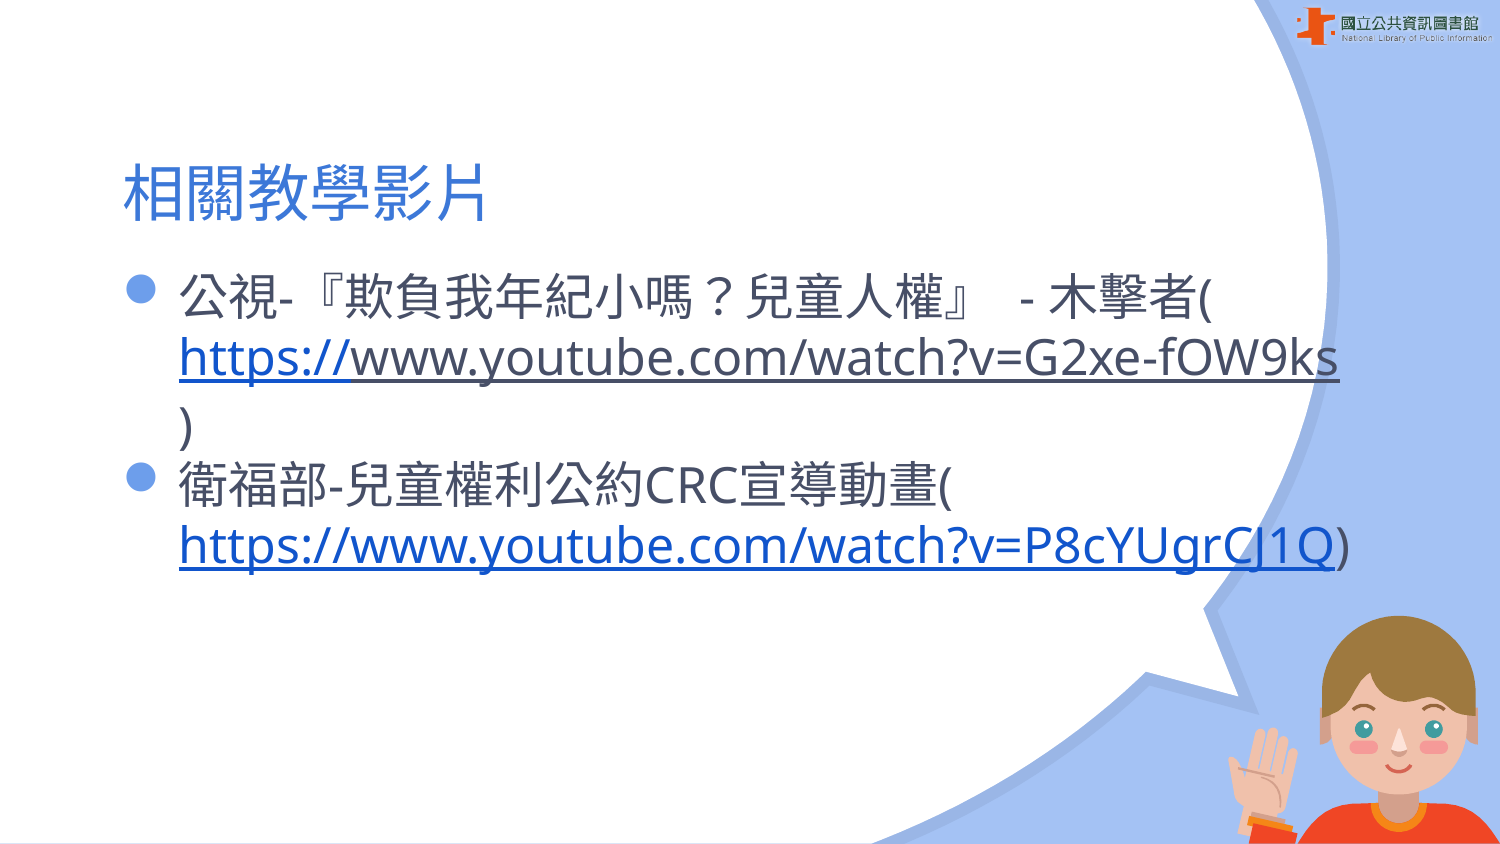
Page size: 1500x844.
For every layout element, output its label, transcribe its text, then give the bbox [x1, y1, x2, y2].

text_box [1228, 727, 1298, 844]
title 相關教學影片 [107, 121, 1087, 244]
list 公視-『欺負我年紀小嗎？兒童人權』 - 木擊者(https://www.youtube.com/watch?v=G2xe-fOW9ks) 衛福部-兒童權利公約CRC宣導動畫(https://www.youtube.com/watch?v=P8cYUgrCJ1Q) [107, 250, 1367, 782]
text_box [1297, 615, 1500, 844]
picture [1287, 0, 1500, 52]
